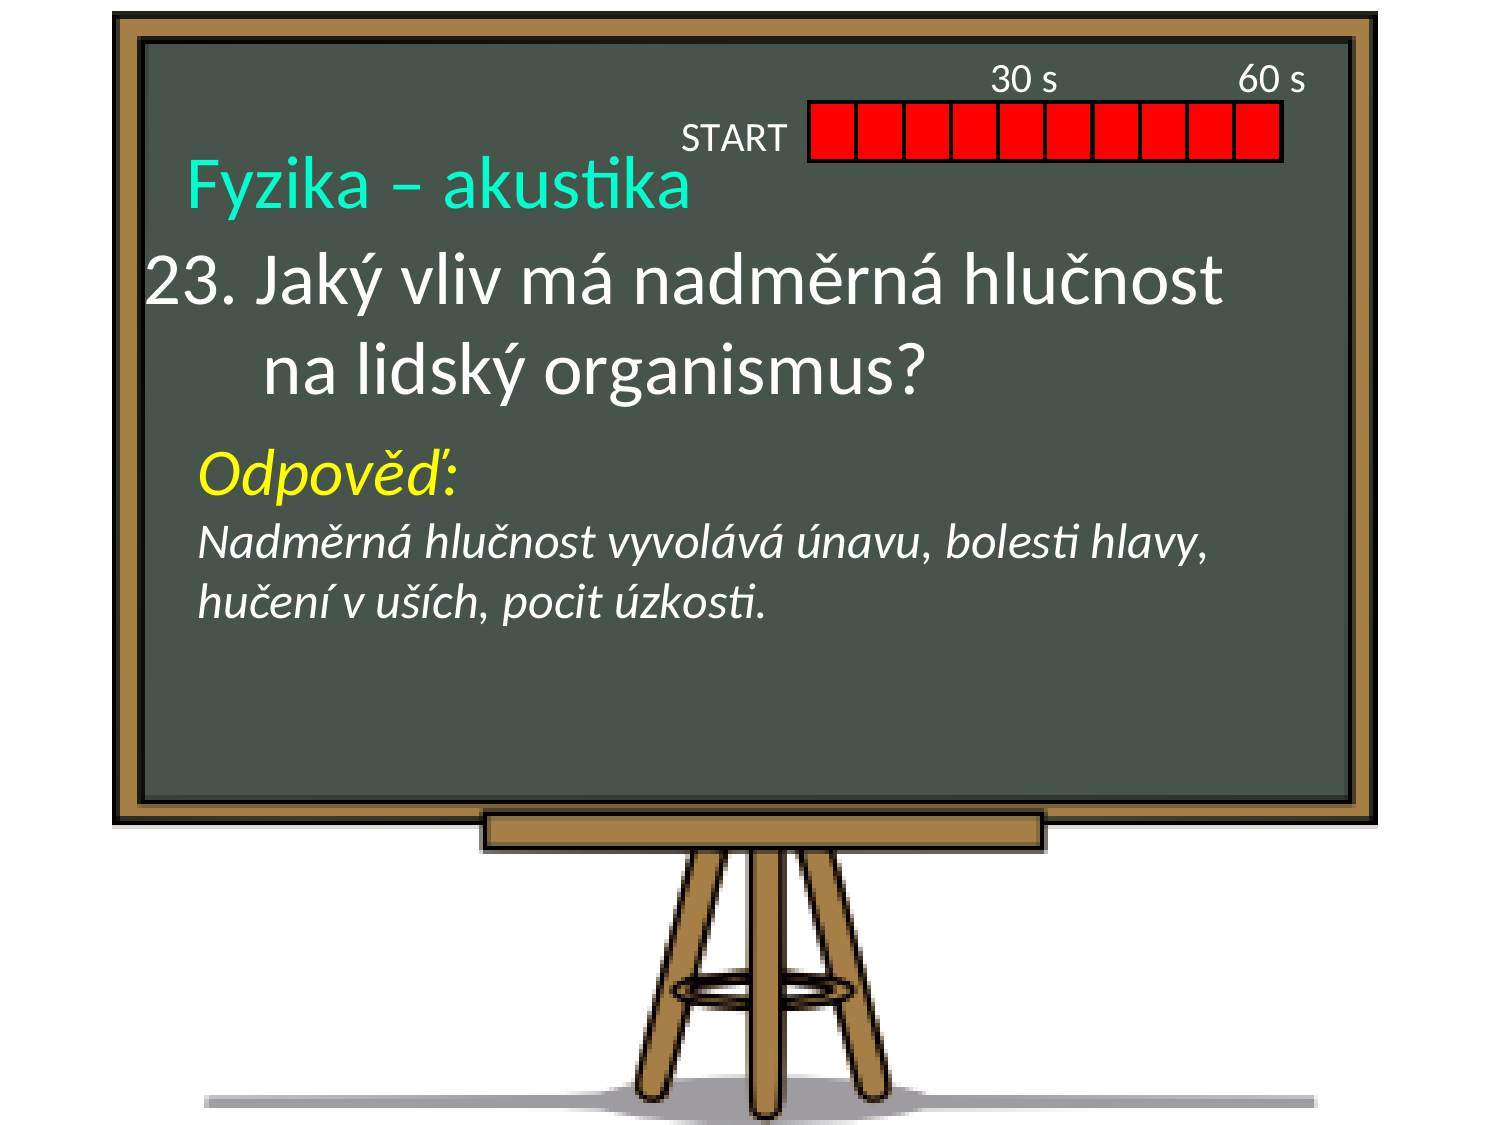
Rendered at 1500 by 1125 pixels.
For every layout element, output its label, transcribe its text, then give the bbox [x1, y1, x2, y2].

text_box [809, 101, 1282, 161]
text_box Odpověď: Nadměrná hlučnost vyvolává únavu, bolesti hlavy, hučení v uších, pocit úzkosti. [183, 420, 1329, 1057]
text_box Fyzika – akustika [171, 125, 709, 231]
text_box 23. Jaký vliv má nadměrná hlučnost na lidský organismus? [129, 221, 1484, 508]
text_box START [666, 101, 803, 168]
text_box 60 s [1222, 42, 1321, 109]
picture [112, 11, 1378, 1125]
text_box 30 s [975, 42, 1073, 109]
